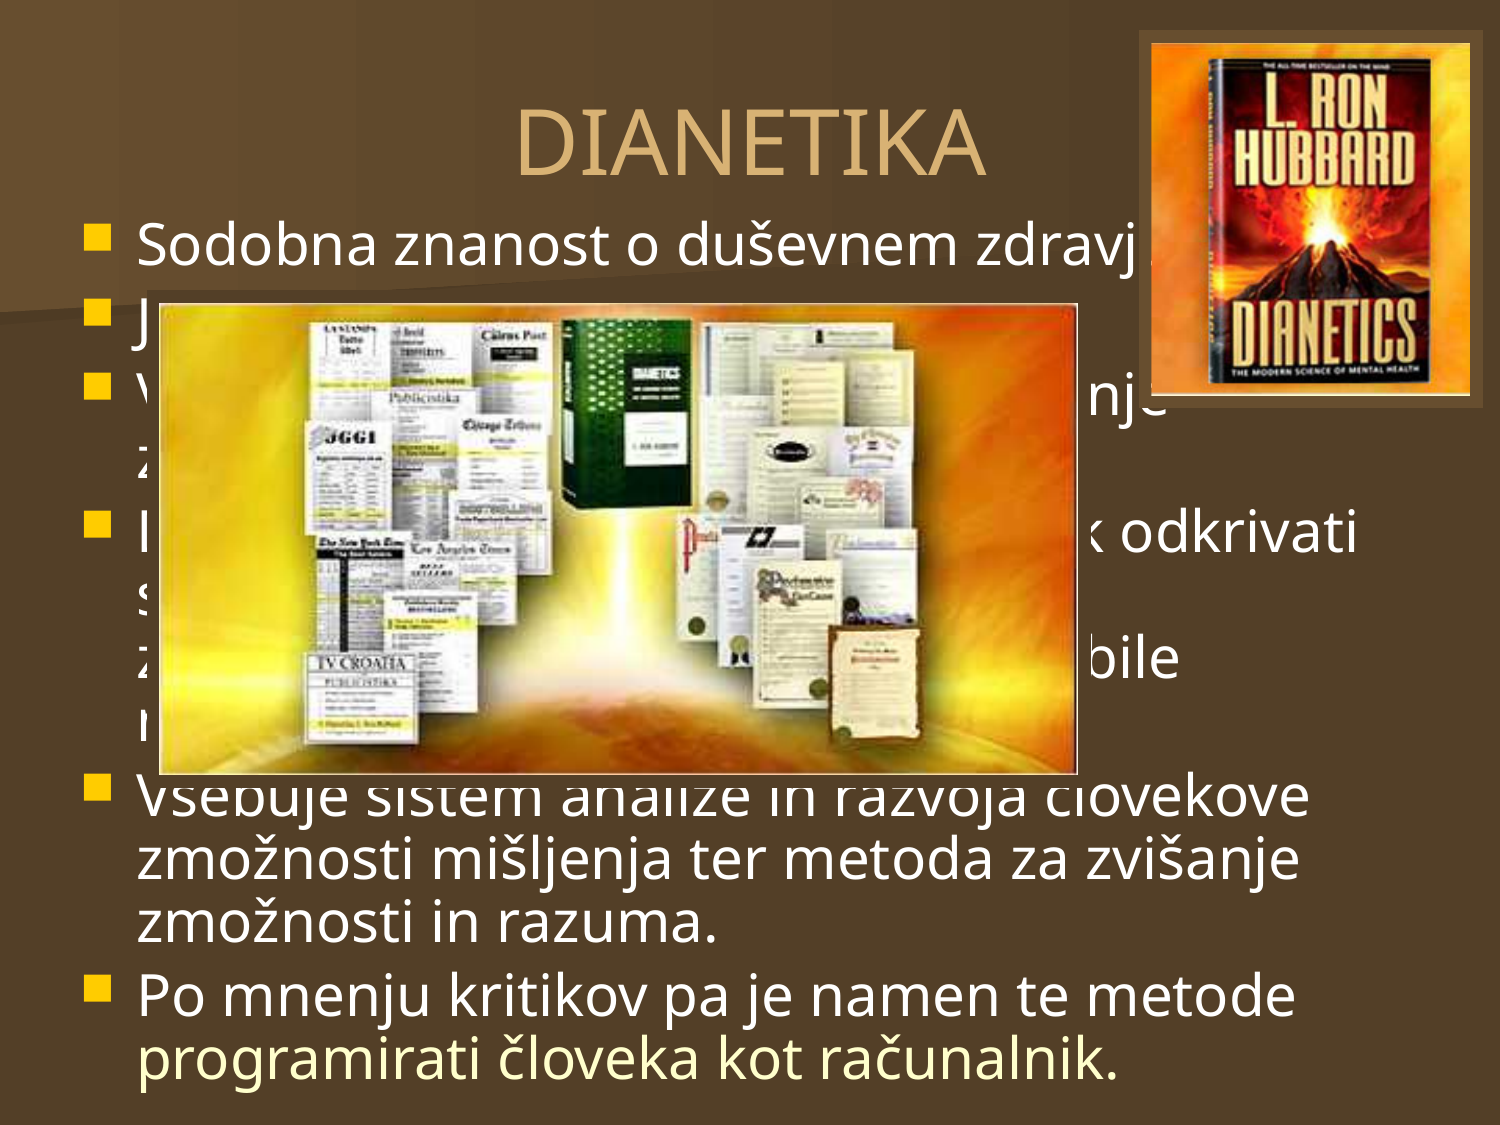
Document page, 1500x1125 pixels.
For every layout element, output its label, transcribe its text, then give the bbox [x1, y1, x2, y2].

picture [159, 302, 1079, 776]
title DIANETIKA [75, 45, 1139, 208]
list Sodobna znanost o duševnem zdravju Je raziskovanje človeškega uma. V lastnem umu oživitev svoje notranje zmogljivosti. Daje napotke in uči, da mora človek odkrivati samega sebe in se tako dognati do zmogljivosti svojega uma, ki naj bi bile neznatne. Vsebuje sistem analize in razvoja človekove zmožnosti mišljenja ter metoda za zvišanje zmožnosti in razuma. Po mnenju kritikov pa je namen te metode programirati človeka kot računalnik. [64, 208, 1415, 946]
picture [1151, 42, 1471, 396]
